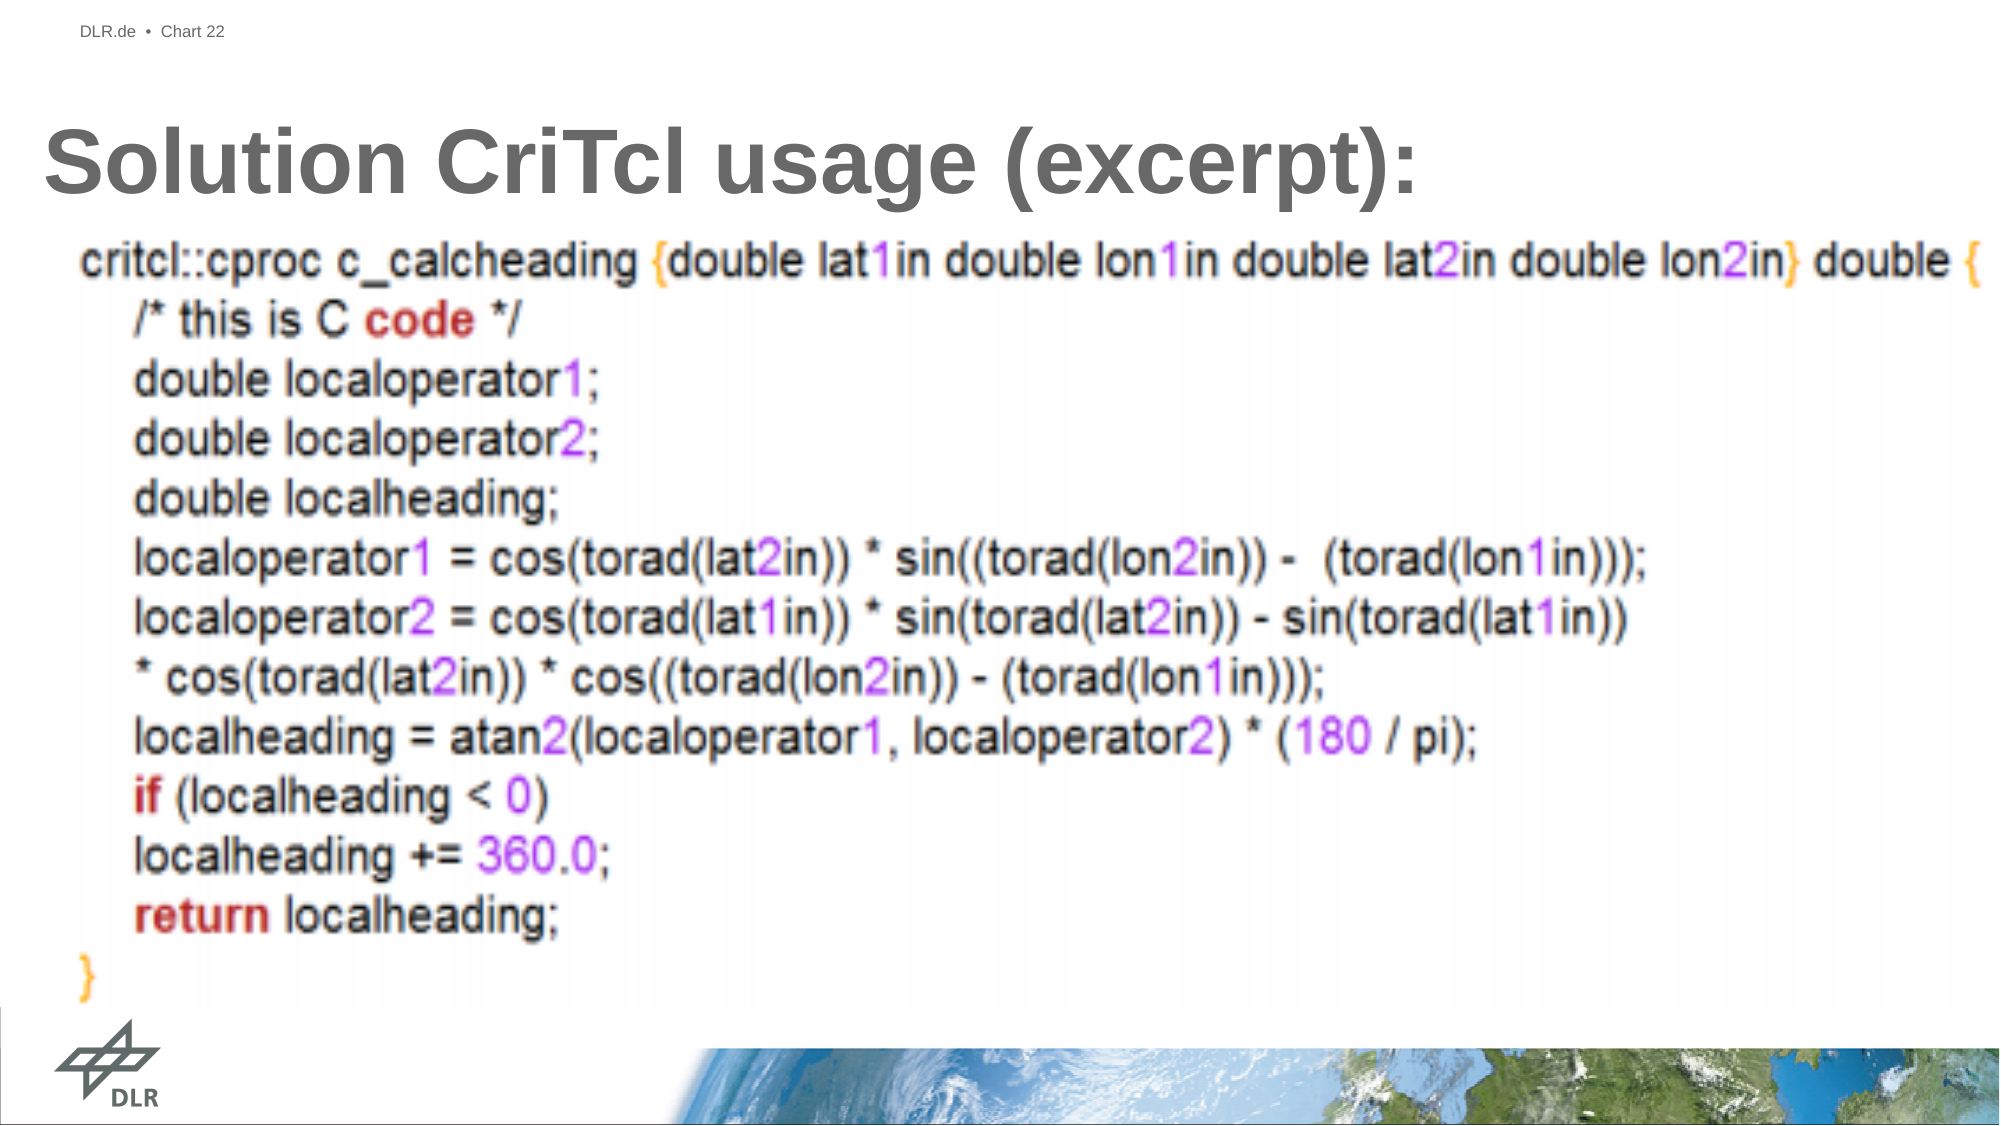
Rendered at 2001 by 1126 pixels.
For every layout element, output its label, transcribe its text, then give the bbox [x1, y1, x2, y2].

title Solution CriTcl usage (excerpt): [43, 101, 1885, 223]
picture [67, 231, 1999, 1012]
slide_number DLR.de • Chart <number> [79, 20, 251, 45]
